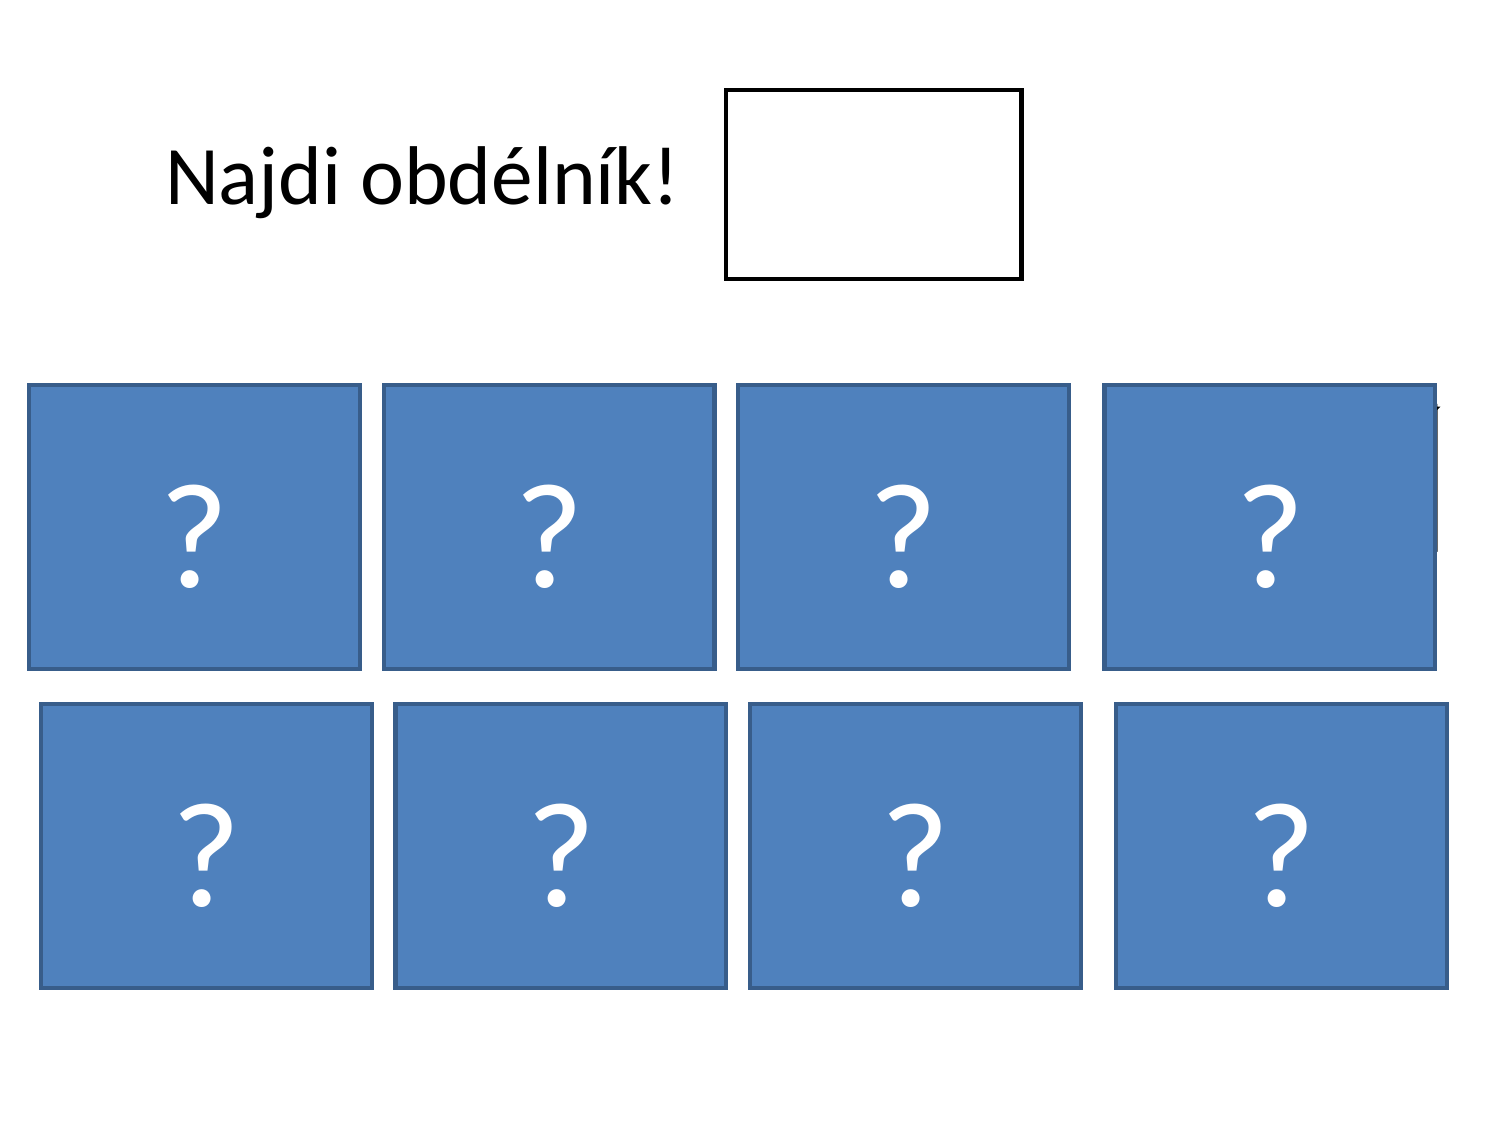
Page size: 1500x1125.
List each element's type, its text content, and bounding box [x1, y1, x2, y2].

text_box ? [738, 385, 1070, 669]
text_box jehlan [833, 988, 989, 993]
text_box krychle [785, 669, 963, 674]
text_box ? [1116, 704, 1447, 988]
text_box čtverec [124, 669, 304, 674]
text_box ? [1104, 385, 1436, 669]
text_box kvádr [1175, 669, 1319, 674]
text_box [726, 90, 1022, 280]
text_box ? [395, 704, 727, 988]
text_box ? [41, 704, 373, 988]
text_box ? [750, 704, 1081, 988]
text_box Najdi obdélník! [150, 113, 695, 230]
text_box ? [383, 385, 715, 669]
text_box ? [29, 385, 361, 669]
text_box obdélník [1176, 988, 1382, 993]
text_box trojúhelník [65, 988, 318, 993]
